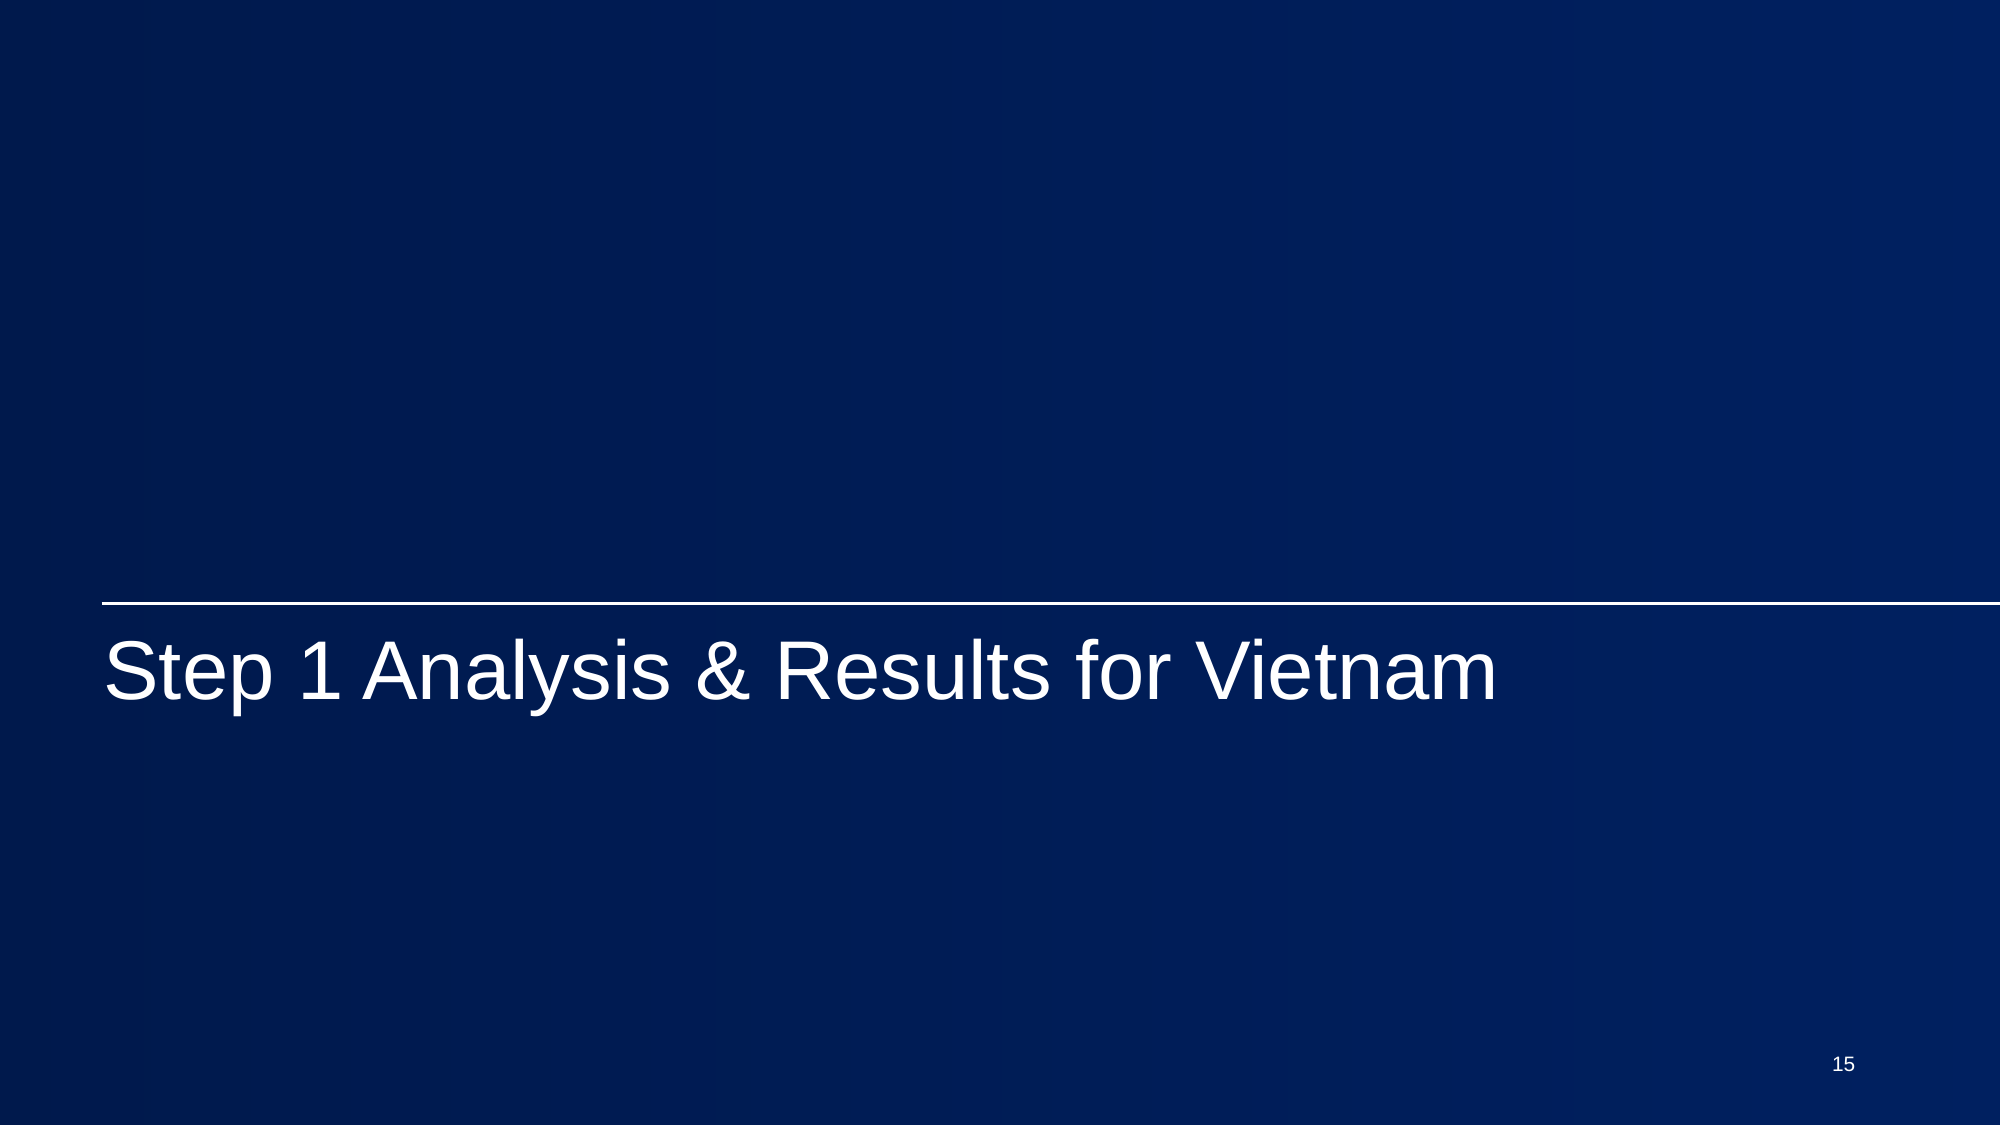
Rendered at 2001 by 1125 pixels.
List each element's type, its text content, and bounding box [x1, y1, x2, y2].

title Step 1 Analysis & Results for Vietnam [103, 627, 1898, 963]
